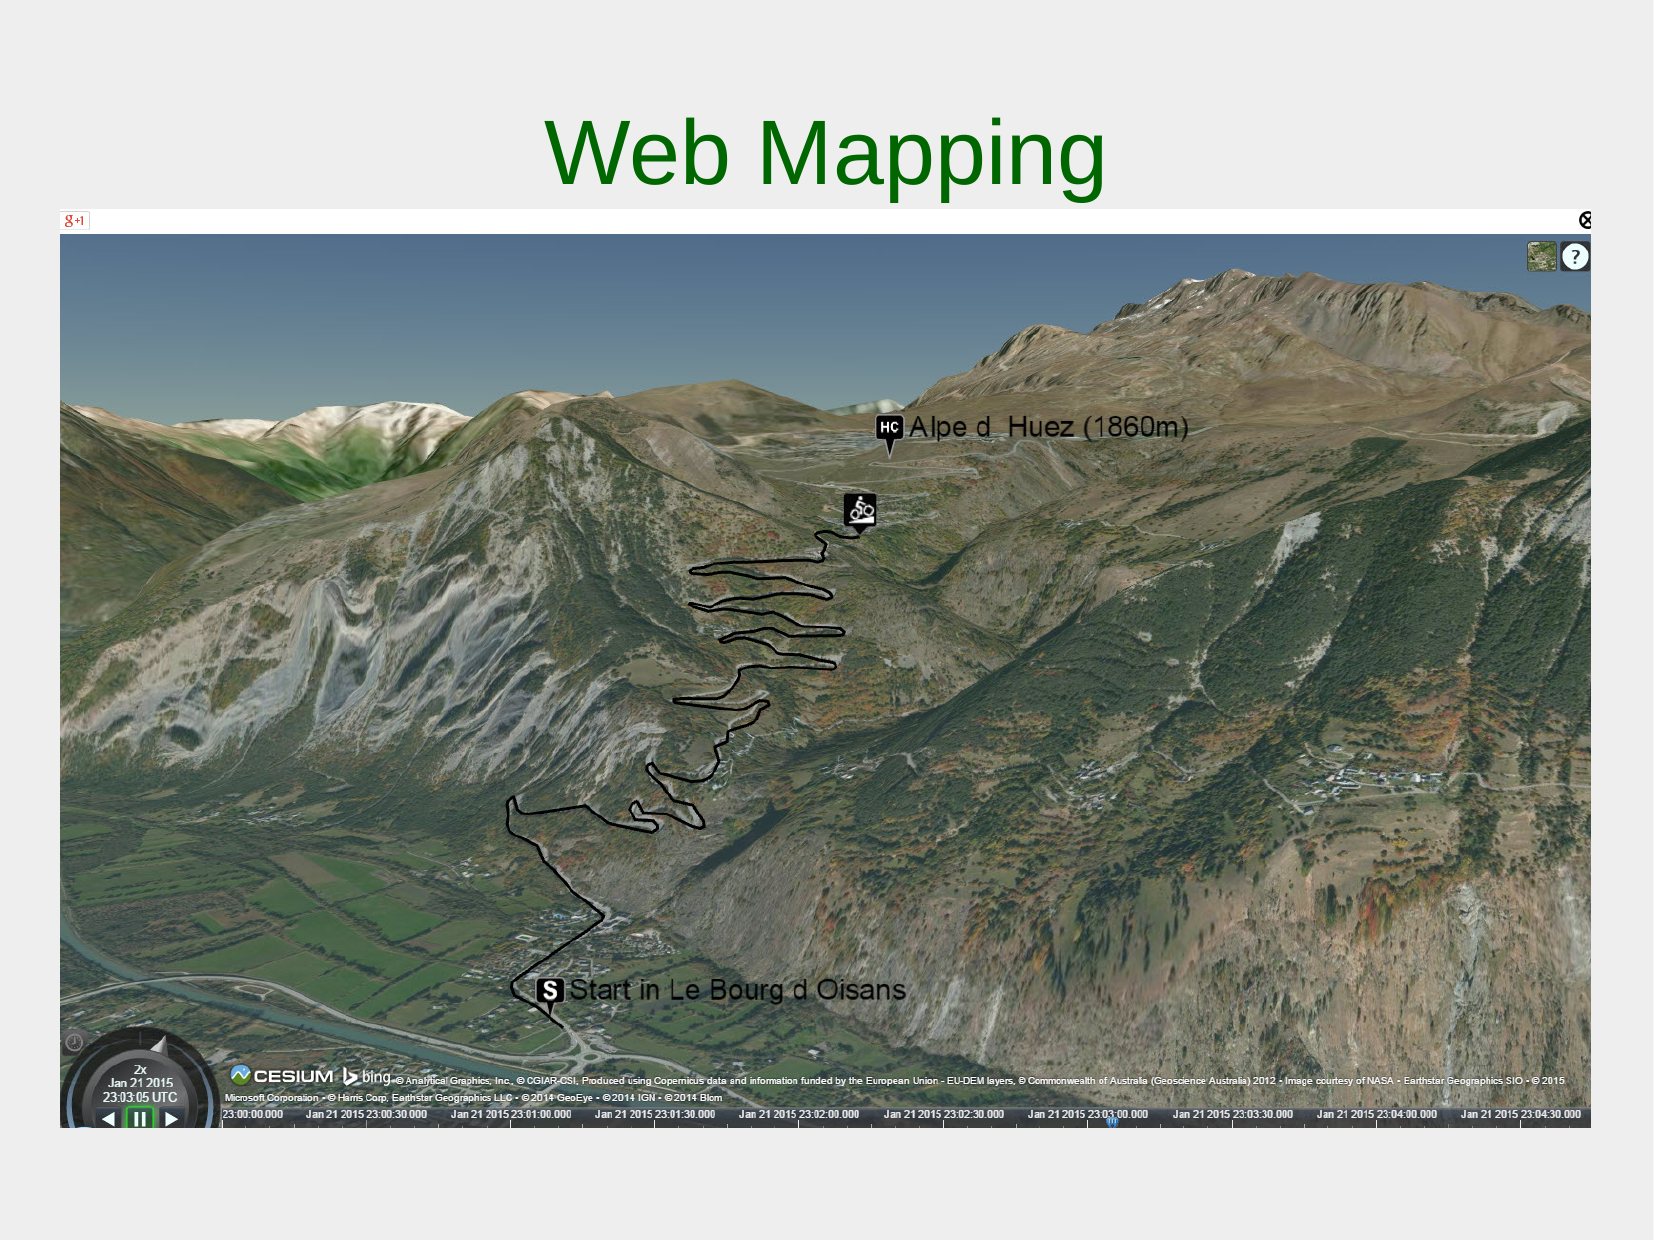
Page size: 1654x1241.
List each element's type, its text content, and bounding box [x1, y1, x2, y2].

picture [60, 209, 1591, 1128]
title Web Mapping [82, 49, 1571, 209]
